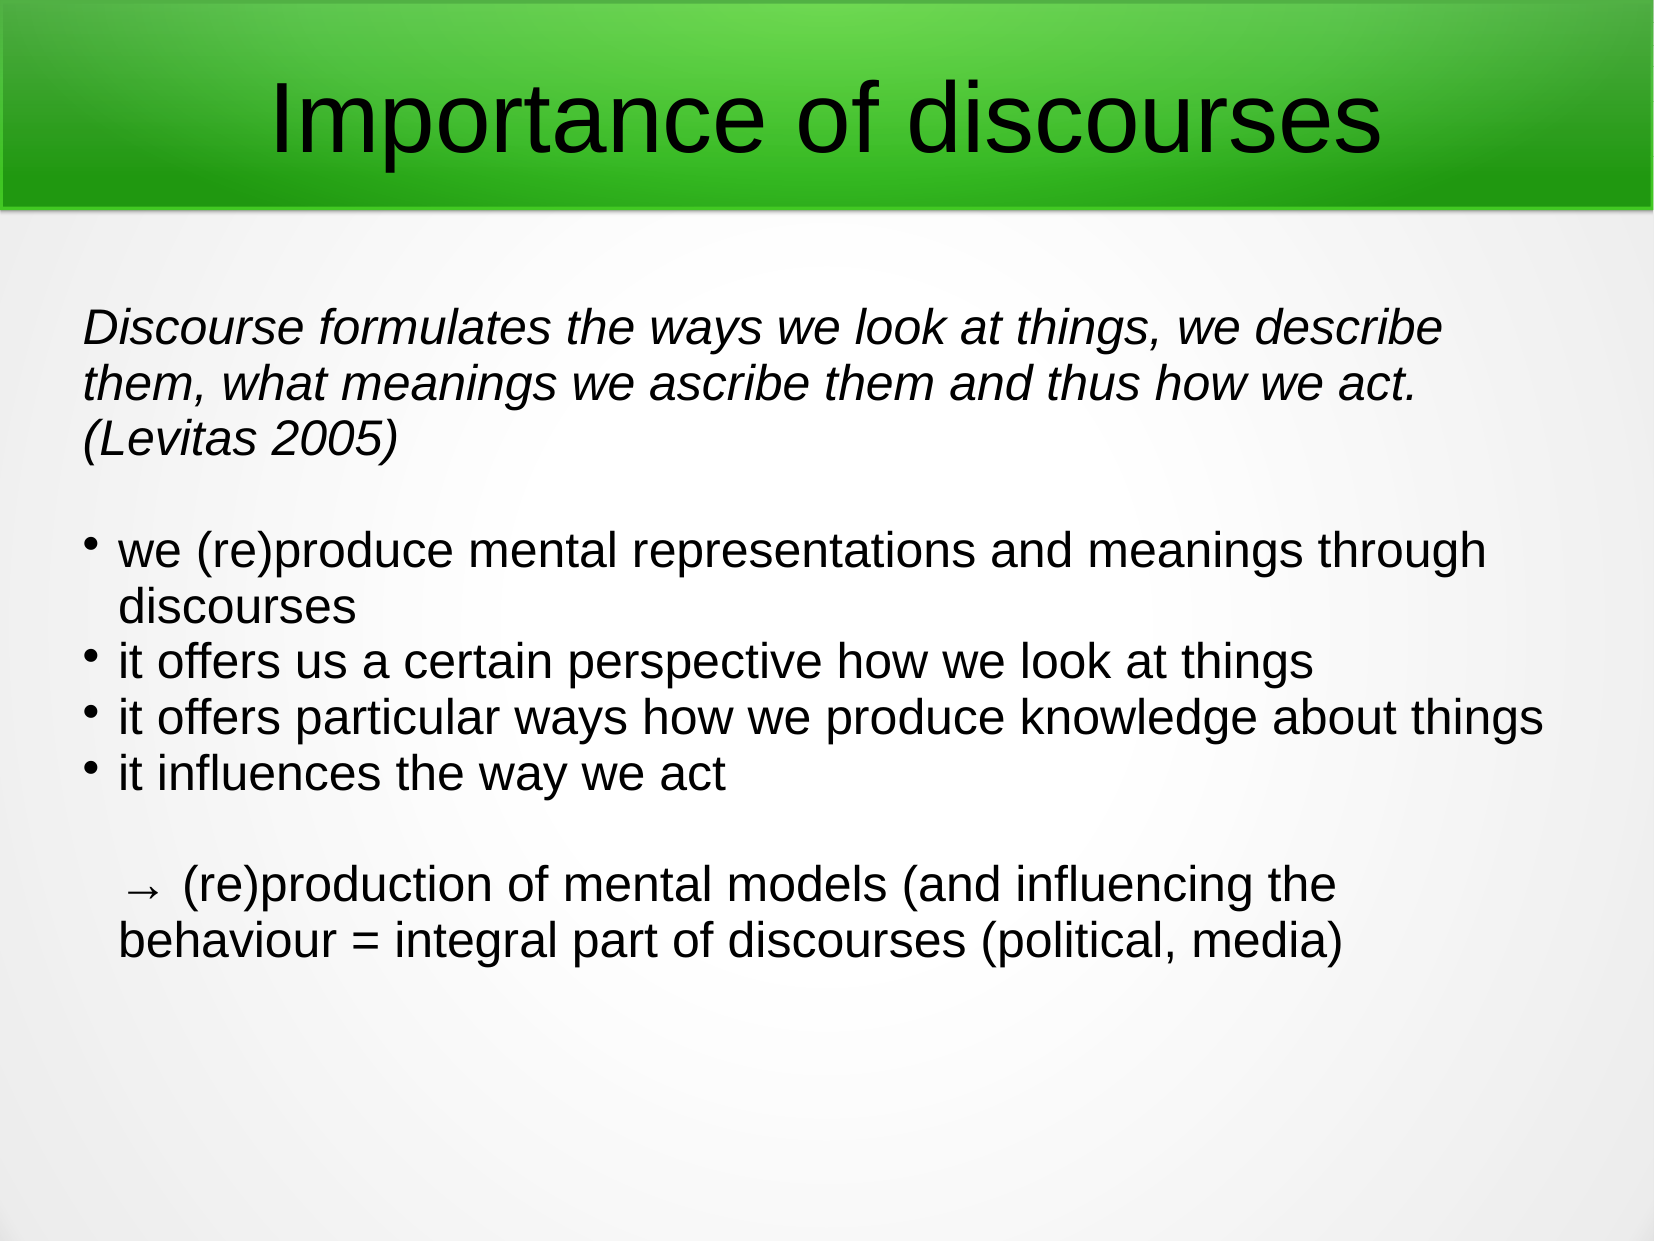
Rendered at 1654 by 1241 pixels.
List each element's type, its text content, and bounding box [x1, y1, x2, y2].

title Importance of discourses [82, 47, 1571, 189]
list Discourse formulates the ways we look at things, we describe them, what meanings we ascribe them and thus how we act. (Levitas 2005) we (re)produce mental representations and meanings through discourses it offers us a certain perspective how we look at things it offers particular ways how we produce knowledge about things it influences the way we act → (re)production of mental models (and influencing the behaviour = integral part of discourses (political, media) [82, 299, 1571, 1019]
